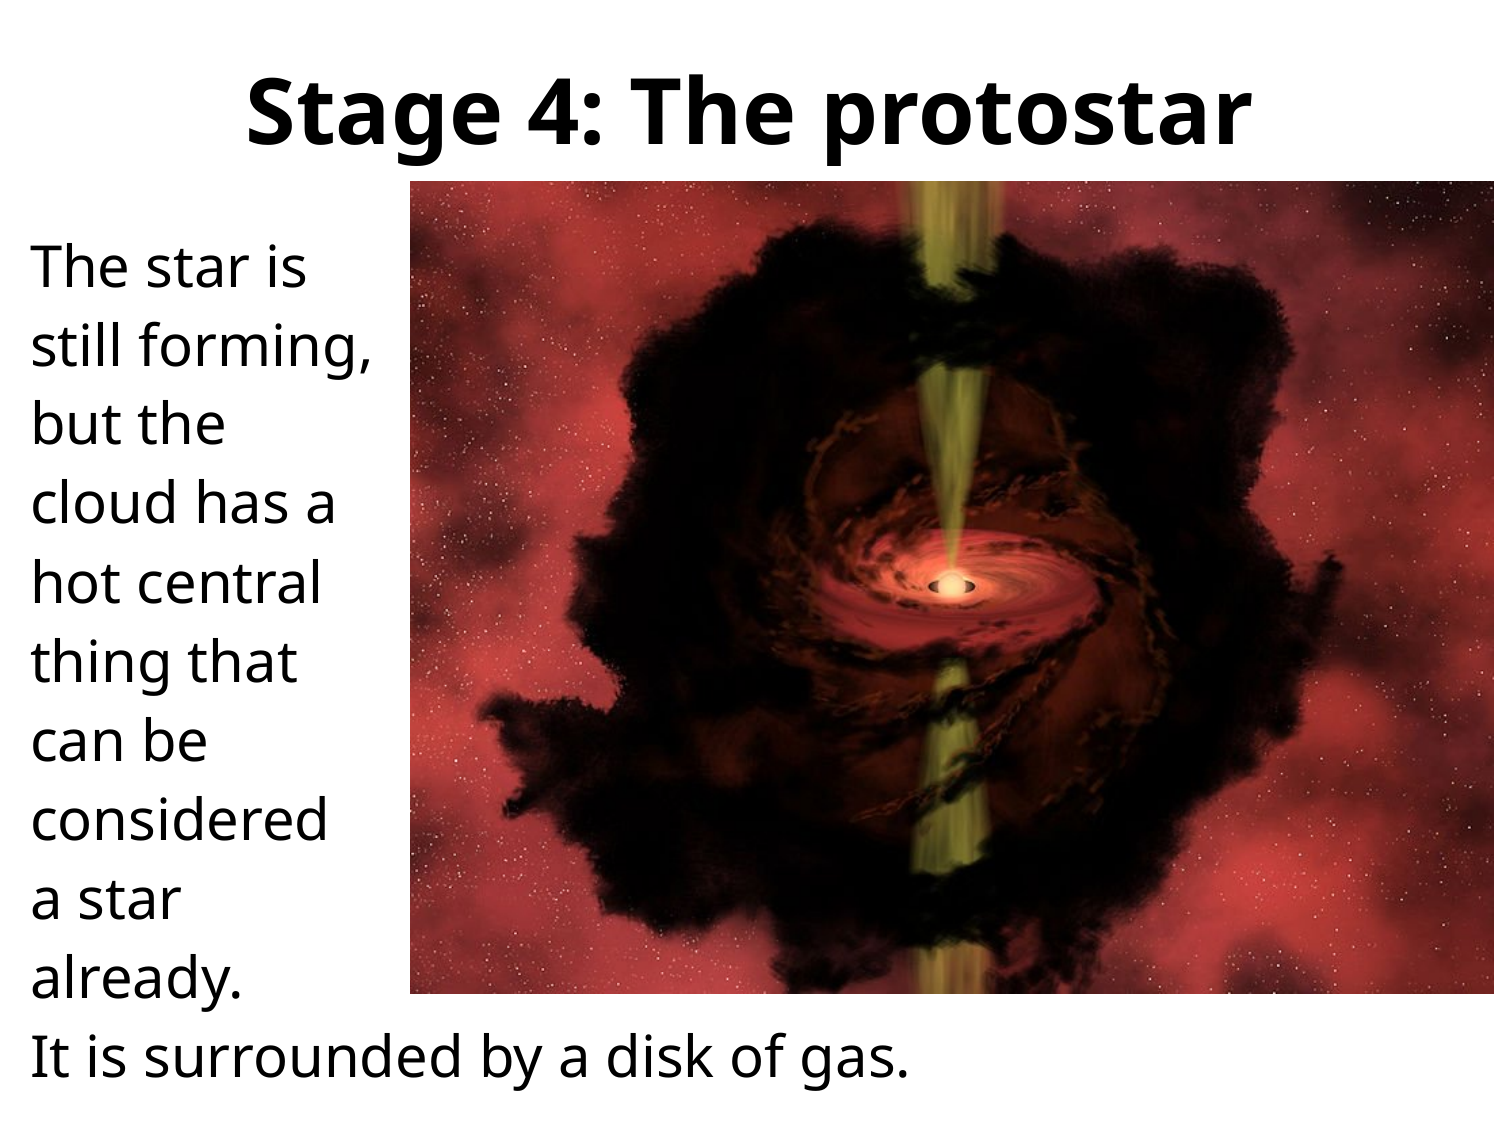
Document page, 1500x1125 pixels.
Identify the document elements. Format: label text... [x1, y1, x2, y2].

title Stage 4: The protostar [30, 22, 1471, 196]
picture [410, 181, 1494, 994]
list The star is still forming, but the cloud has a hot central thing that can be considered a star already. It is surrounded by a disk of gas. [30, 224, 1471, 1096]
